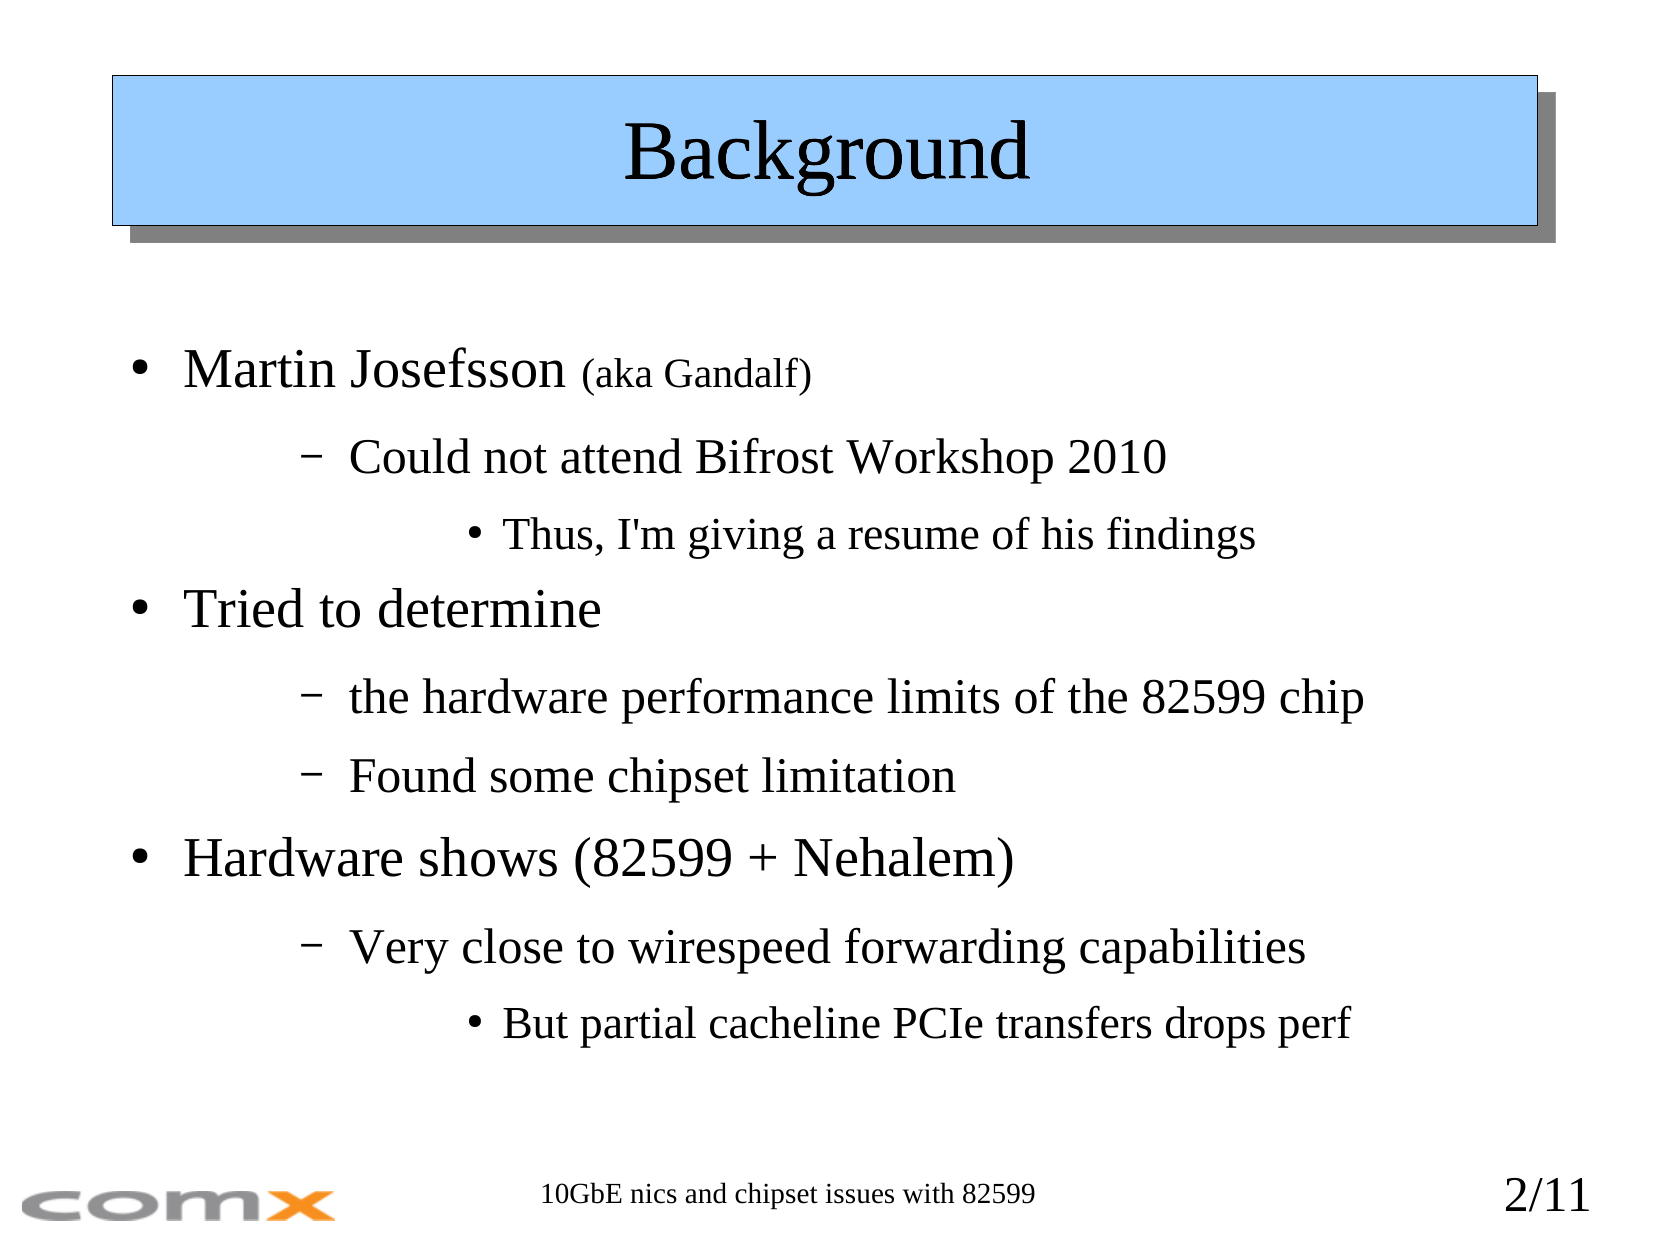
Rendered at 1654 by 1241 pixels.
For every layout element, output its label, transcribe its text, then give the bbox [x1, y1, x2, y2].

picture [21, 1191, 335, 1221]
title Background [116, 75, 1538, 226]
list Martin Josefsson (aka Gandalf) Could not attend Bifrost Workshop 2010 Thus, I'm giving a resume of his findings Tried to determine the hardware performance limits of the 82599 chip Found some chipset limitation Hardware shows (82599 + Nehalem) Very close to wirespeed forwarding capabilities But partial cacheline PCIe transfers drops perf [112, 337, 1538, 1126]
